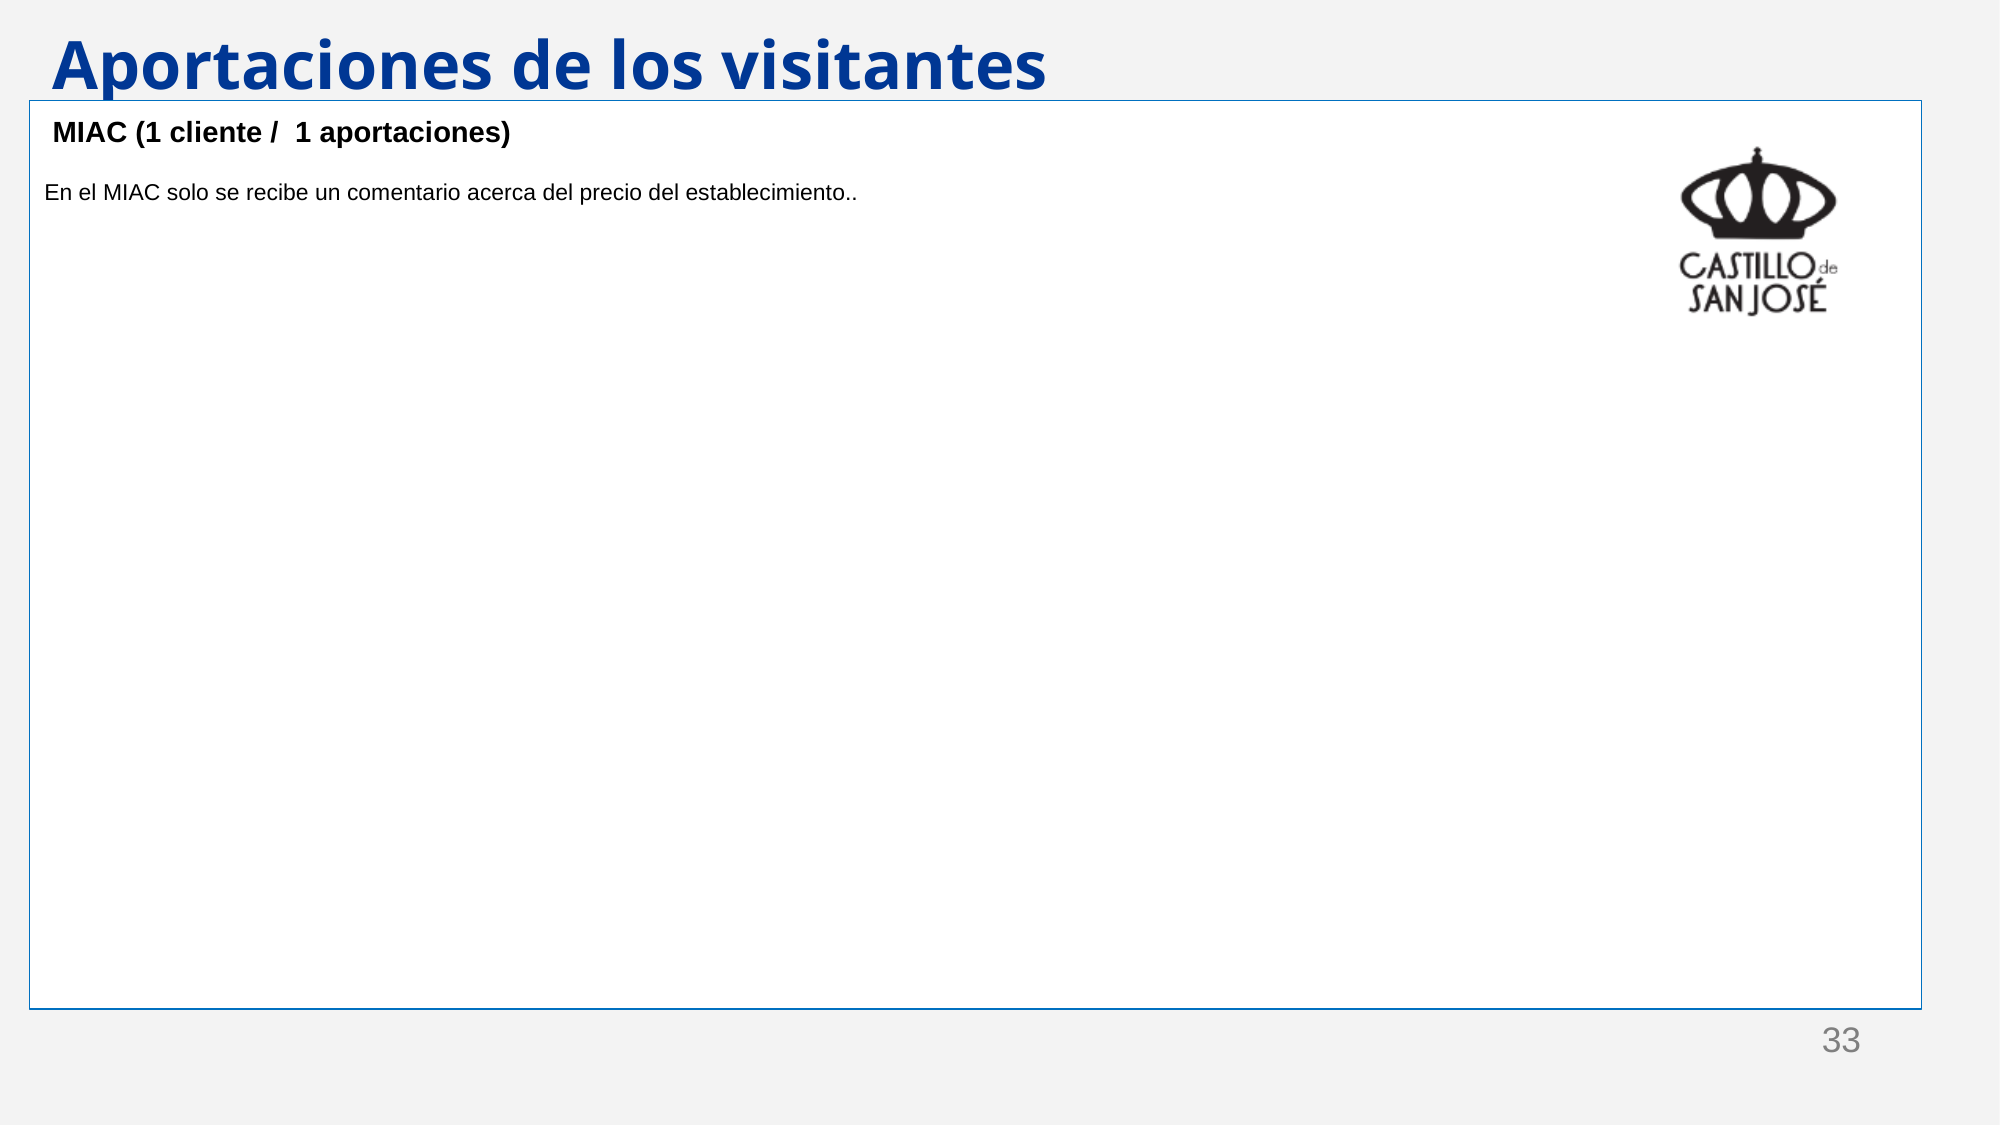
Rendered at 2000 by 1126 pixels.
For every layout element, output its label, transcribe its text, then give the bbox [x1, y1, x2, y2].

picture [1621, 125, 1894, 343]
text_box Aportaciones de los visitantes [52, 0, 1945, 126]
text_box MIAC (1 cliente / 1 aportaciones) En el MIAC solo se recibe un comentario acerca del precio del establecimiento.. [29, 100, 1922, 1009]
slide_number <number> [1412, 1008, 1880, 1069]
